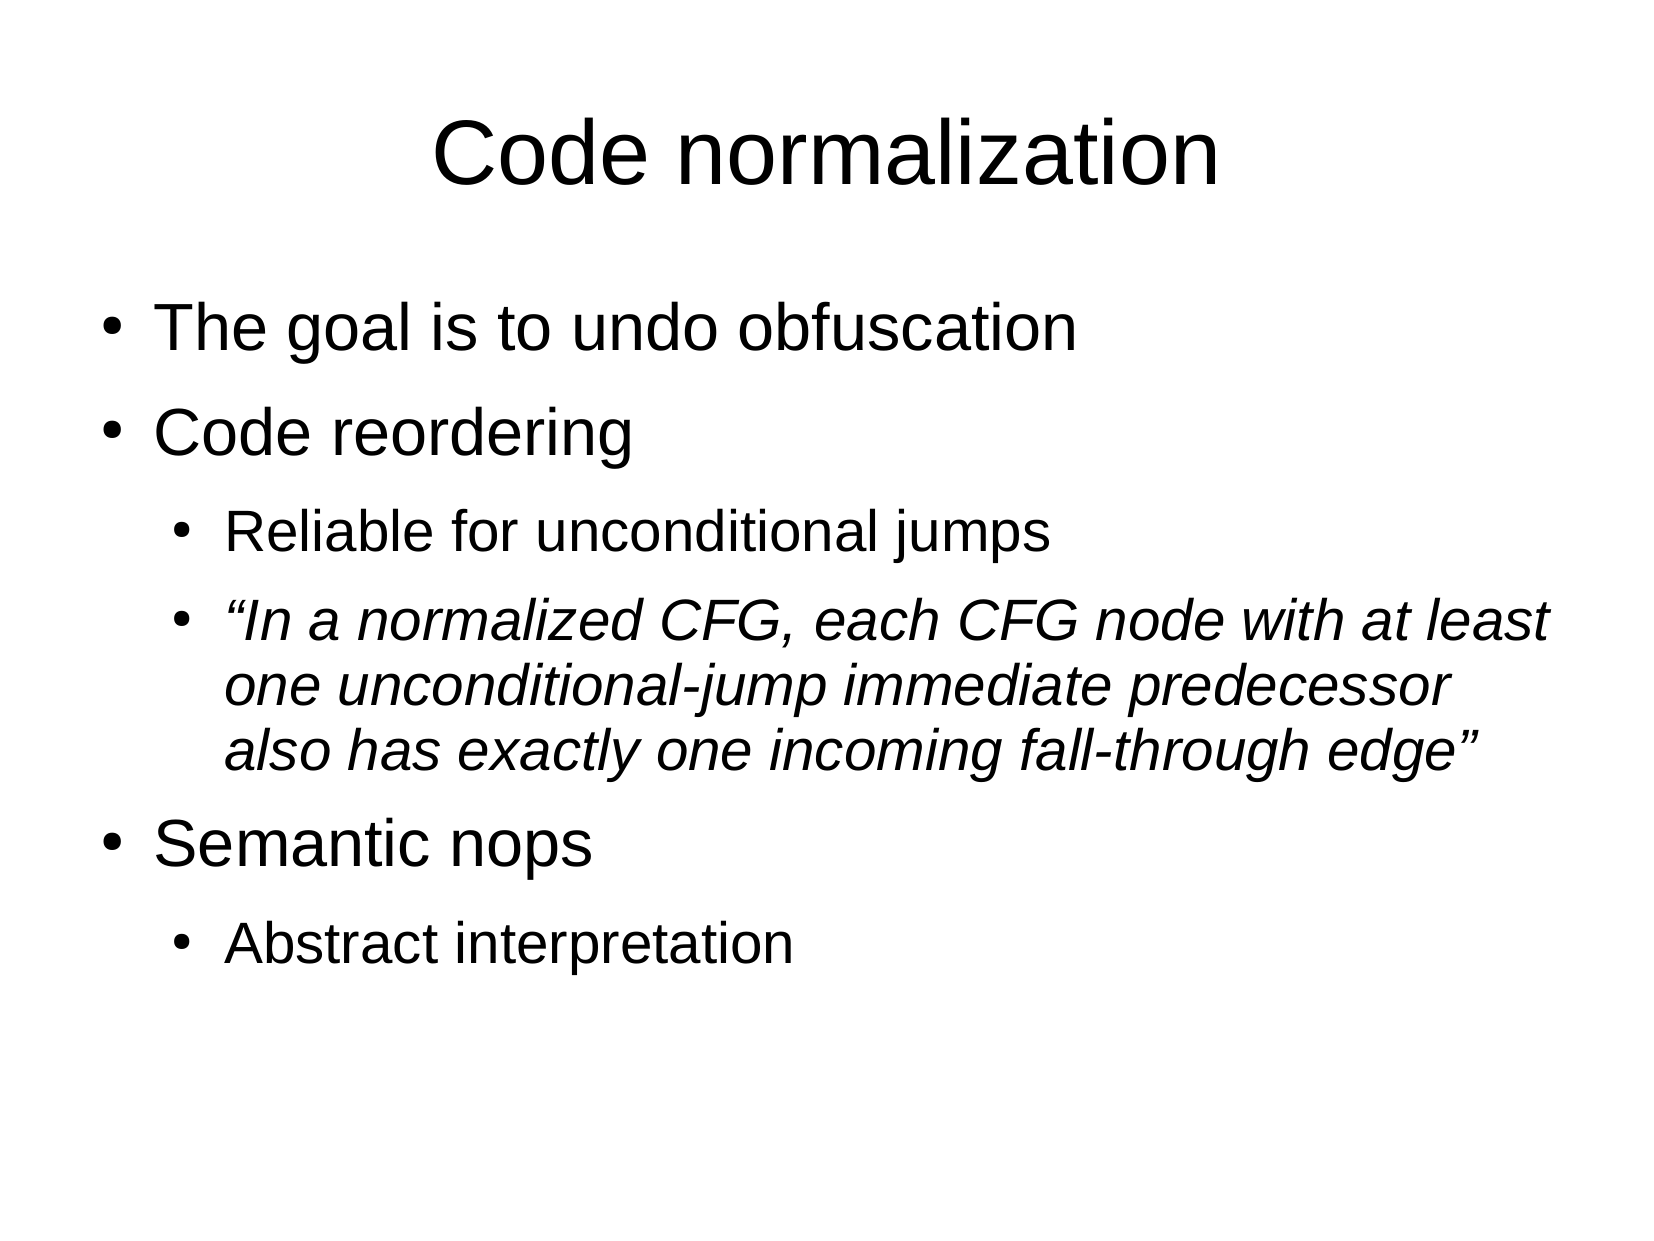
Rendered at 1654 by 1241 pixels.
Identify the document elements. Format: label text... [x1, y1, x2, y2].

list The goal is to undo obfuscation Code reordering Reliable for unconditional jumps “In a normalized CFG, each CFG node with at least one unconditional-jump immediate predecessor also has exactly one incoming fall-through edge” Semantic nops Abstract interpretation [82, 290, 1571, 1109]
title Code normalization [82, 49, 1571, 257]
